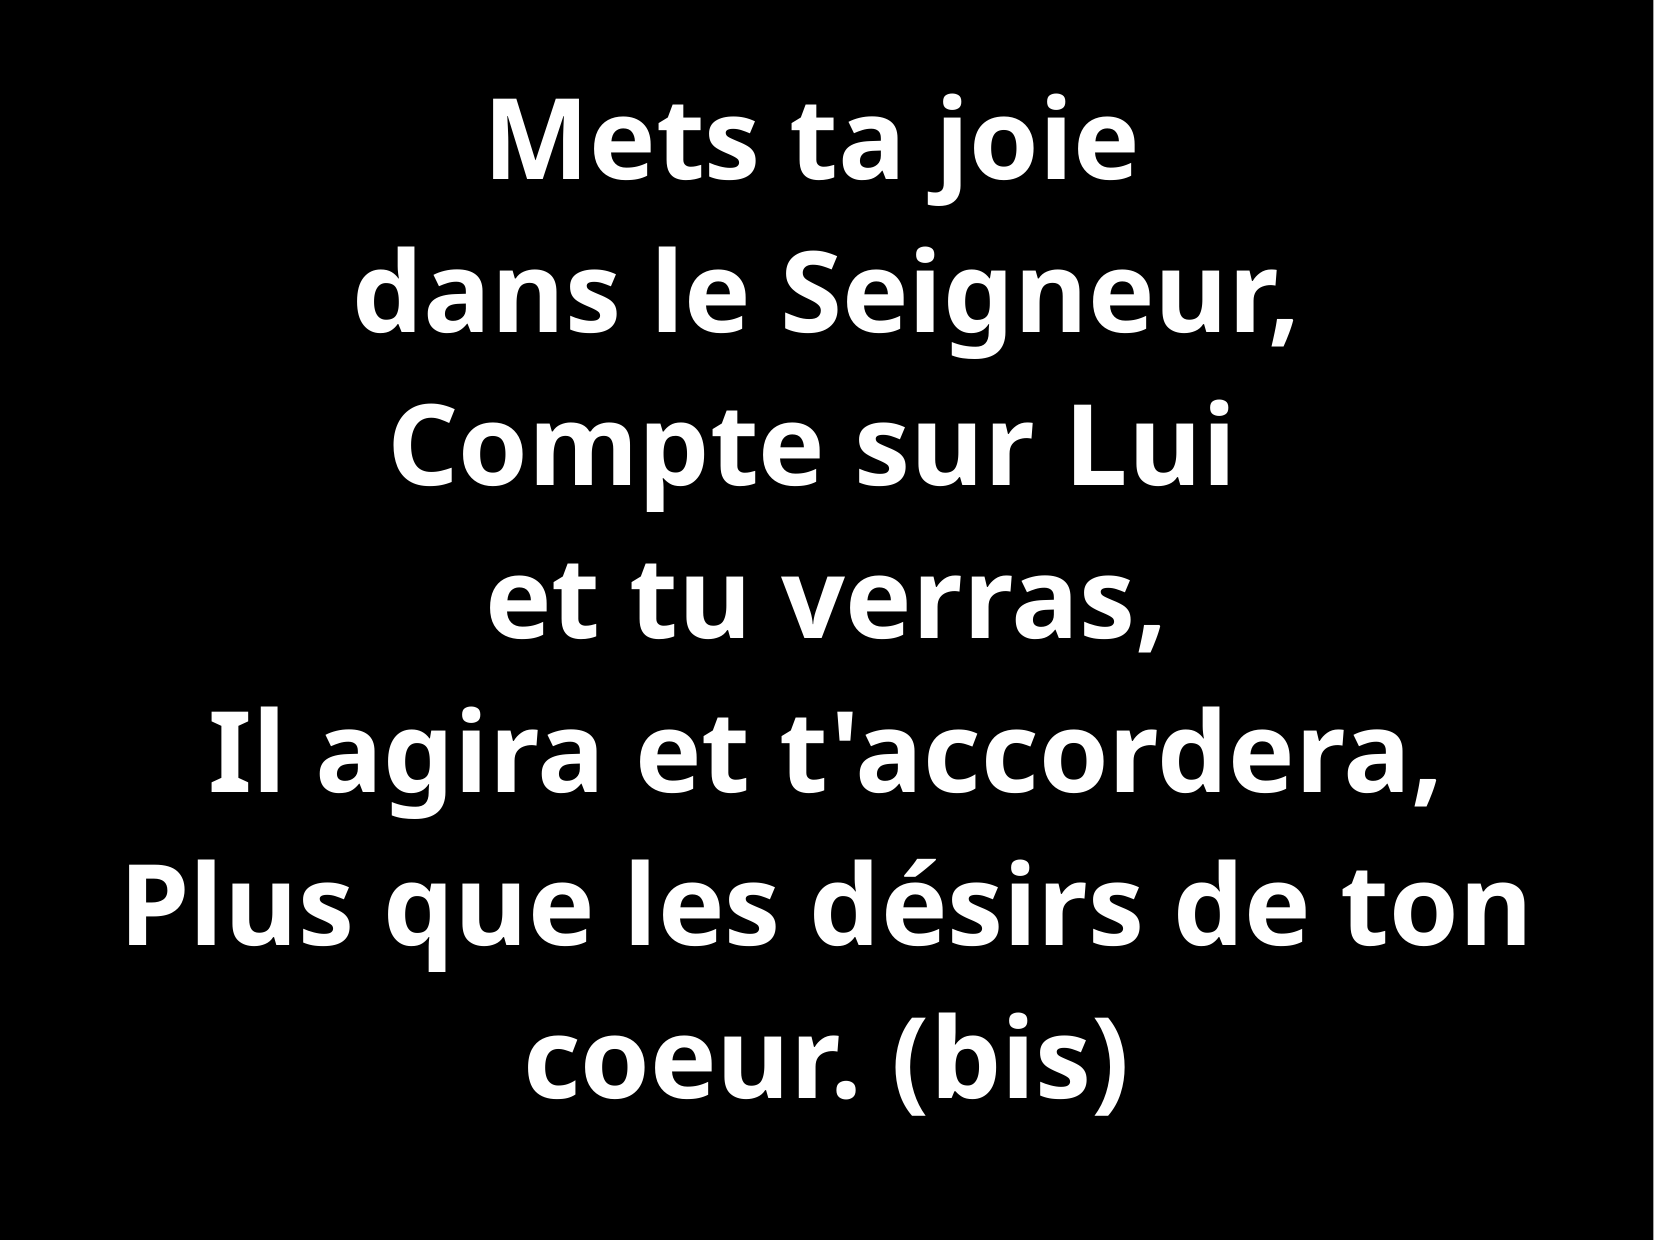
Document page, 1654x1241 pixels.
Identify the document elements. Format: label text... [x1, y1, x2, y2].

list Mets ta joie dans le Seigneur, Compte sur Lui et tu verras, Il agira et t'accordera, Plus que les désirs de ton coeur. (bis) [82, 59, 1571, 1241]
